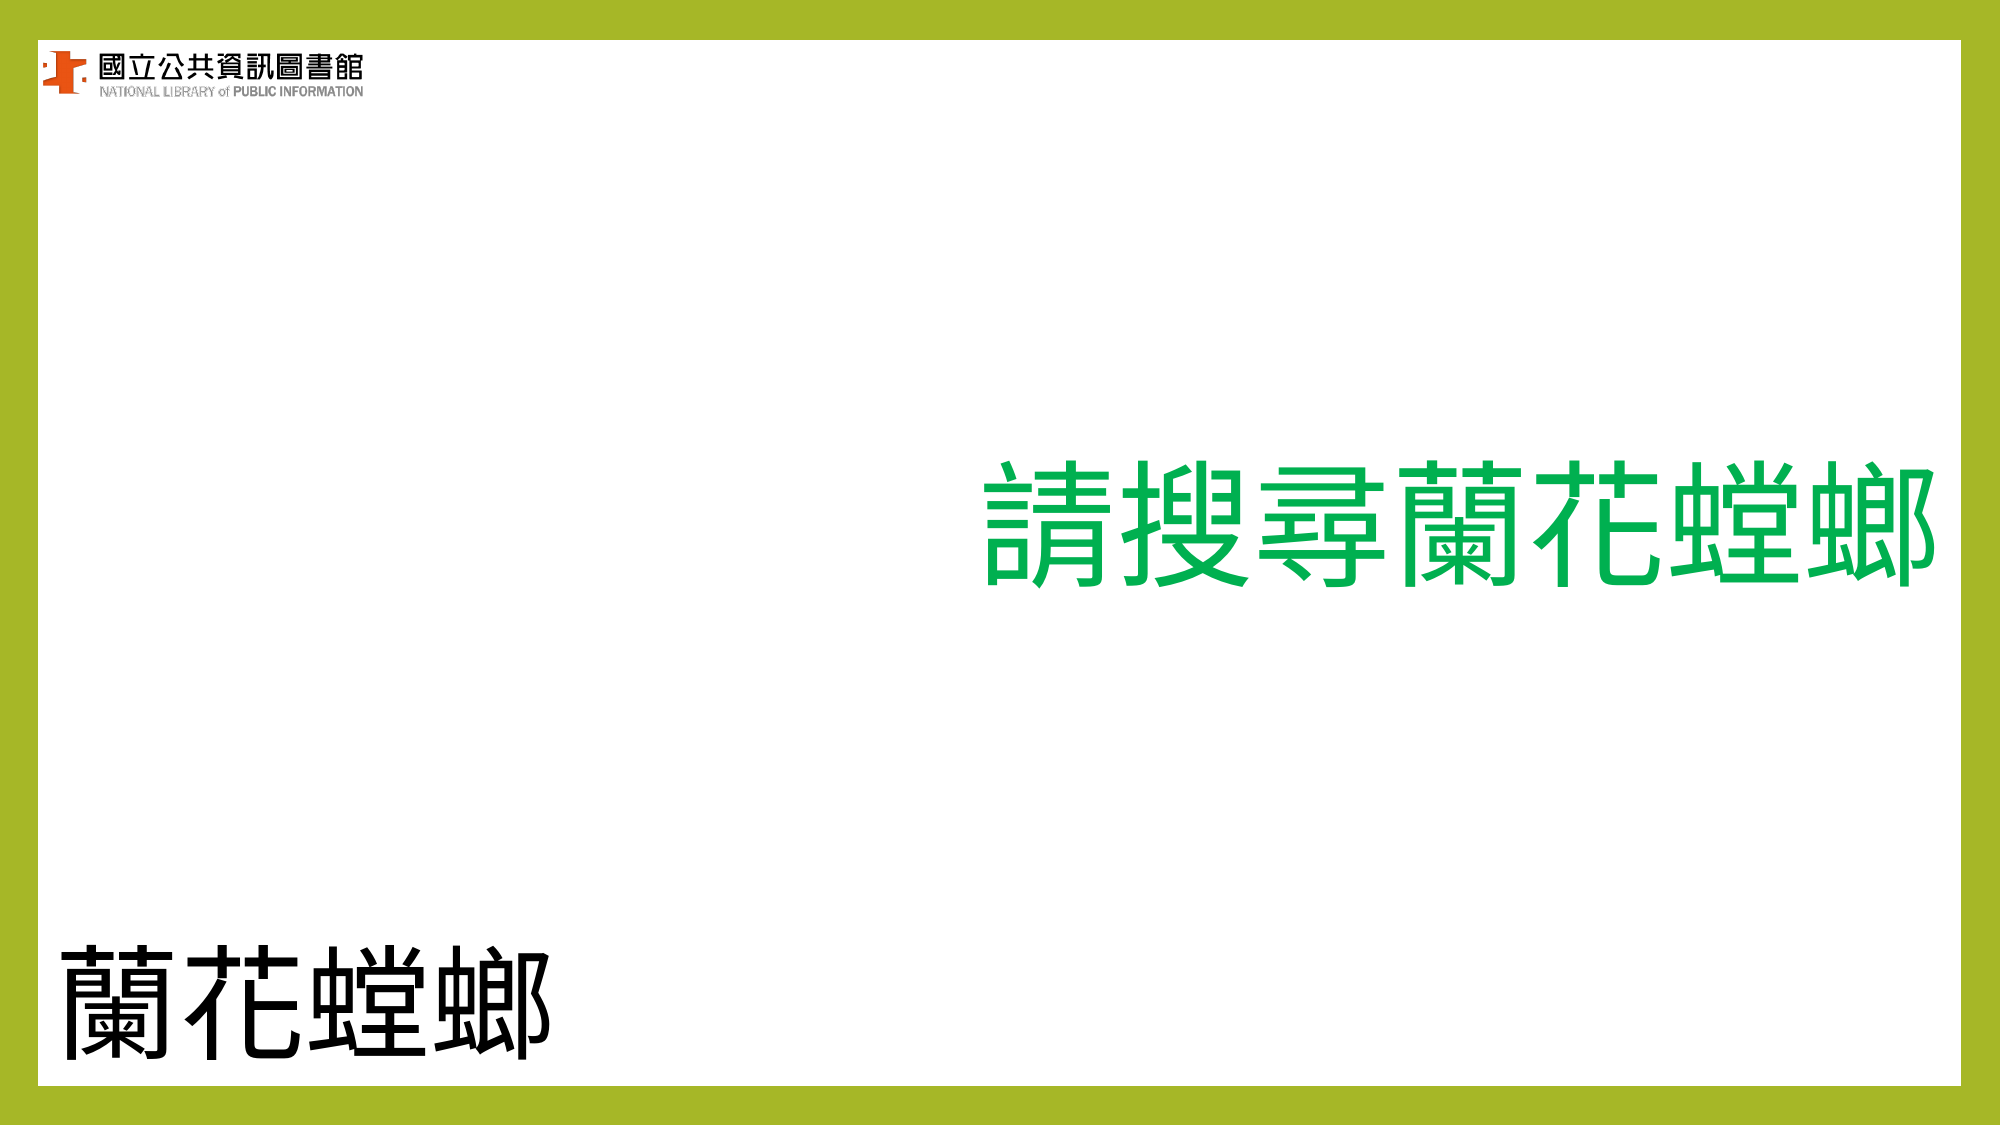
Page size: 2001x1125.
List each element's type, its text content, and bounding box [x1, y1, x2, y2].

text_box 請搜尋蘭花螳螂 [963, 431, 1967, 613]
text_box 蘭花螳螂 [39, 917, 591, 1085]
